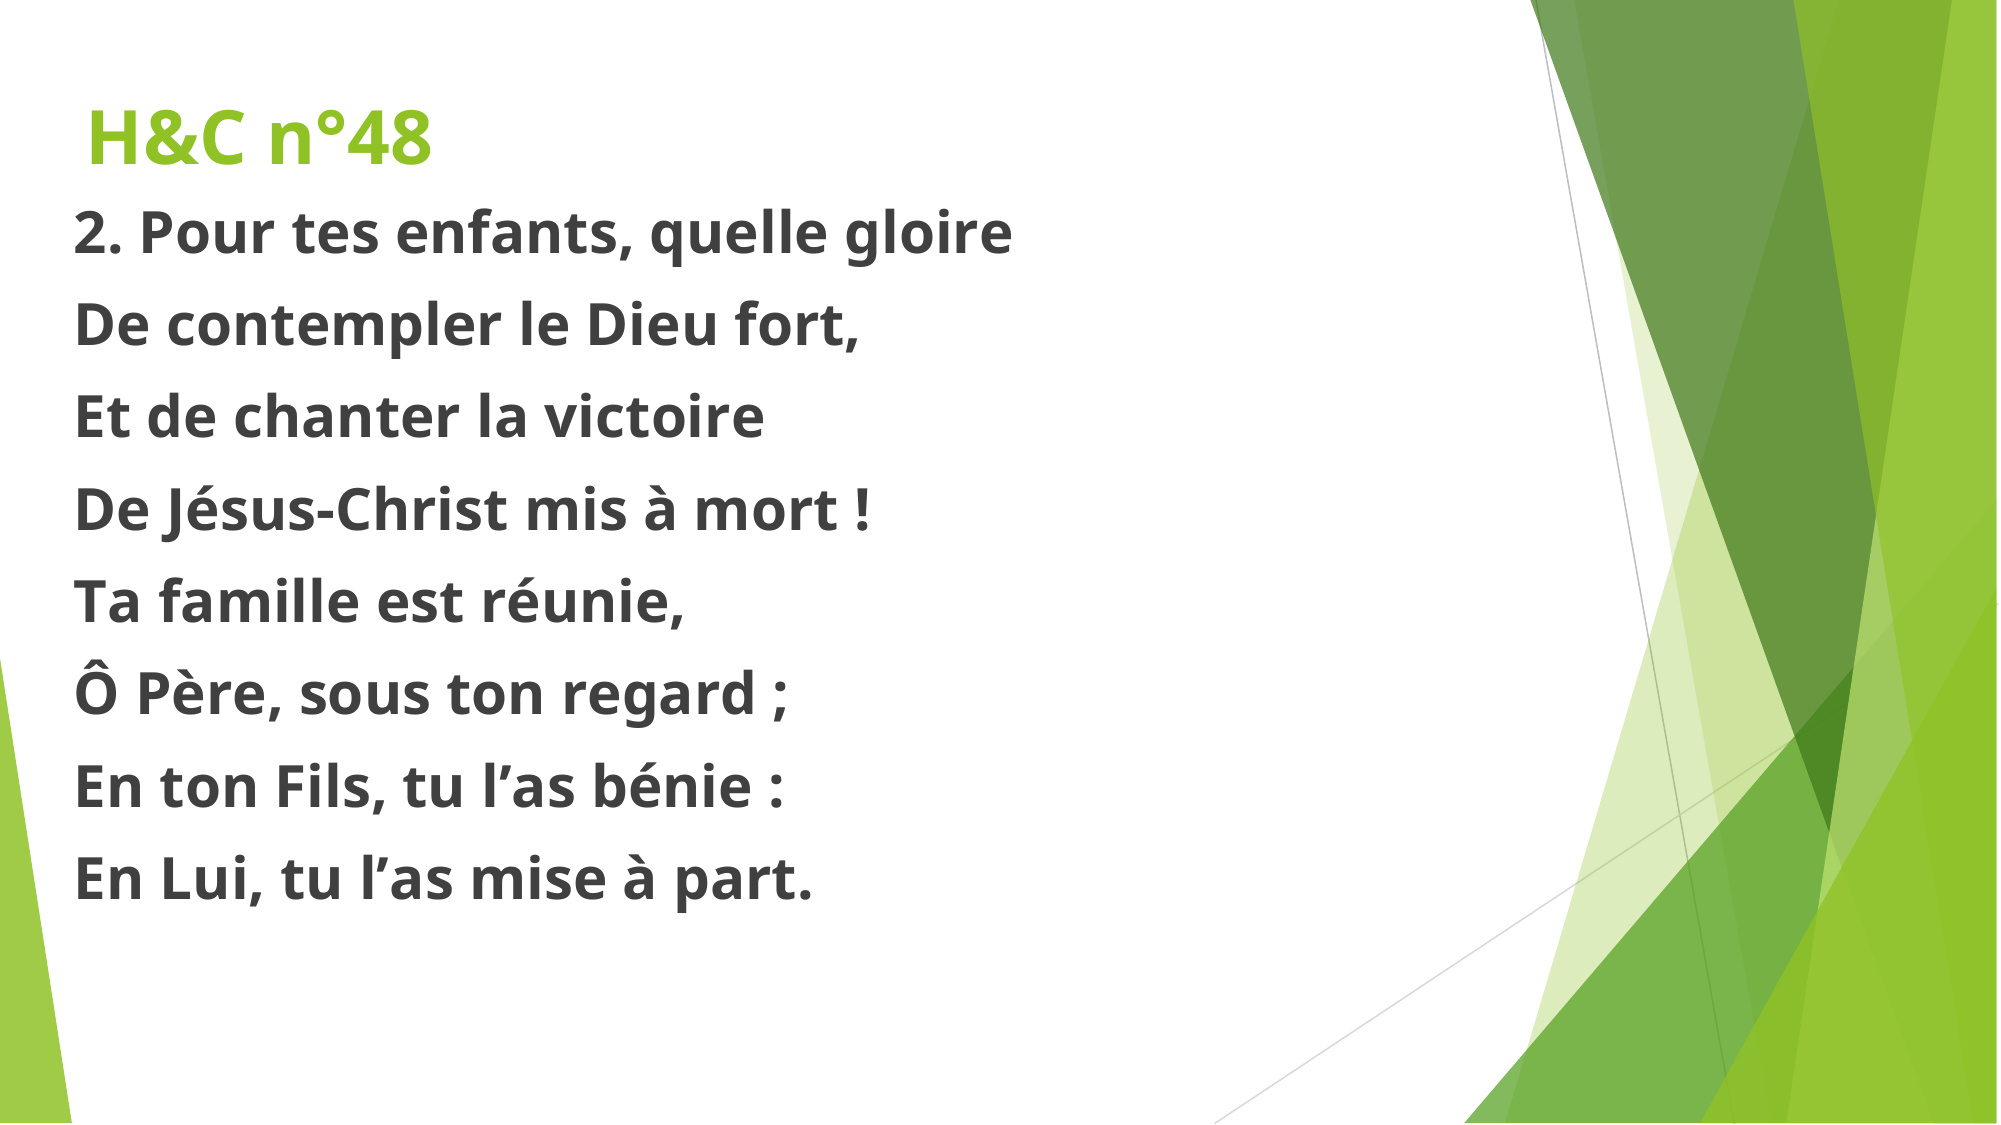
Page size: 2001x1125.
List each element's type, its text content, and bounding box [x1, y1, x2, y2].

text_box 2. Pour tes enfants, quelle gloire De contempler le Dieu fort, Et de chanter la victoire De Jésus-Christ mis à mort ! Ta famille est réunie, Ô Père, sous ton regard ; En ton Fils, tu l’as bénie : En Lui, tu l’as mise à part. [59, 177, 2001, 1075]
text_box H&C n°48 [70, 82, 863, 177]
